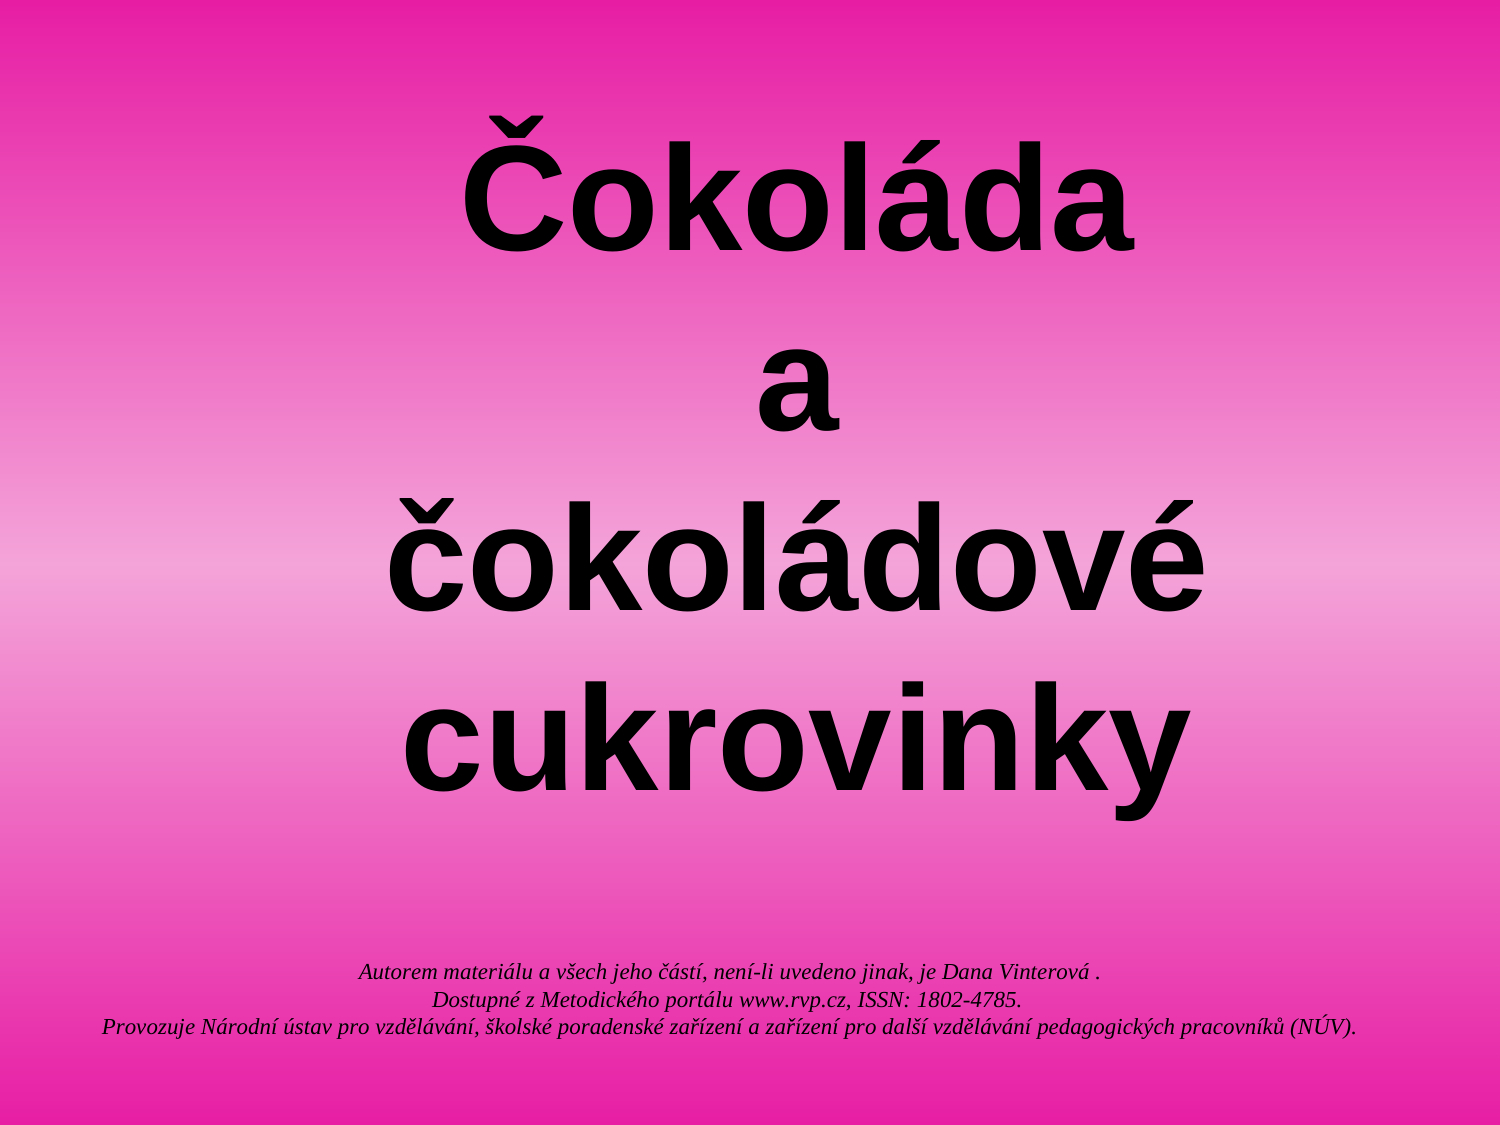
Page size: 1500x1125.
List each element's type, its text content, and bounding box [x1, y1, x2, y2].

text_box Autorem materiálu a všech jeho částí, není-li uvedeno jinak, je Dana Vinterová . Dostupné z Metodického portálu www.rvp.cz, ISSN: 1802-4785. Provozuje Národní ústav pro vzdělávání, školské poradenské zařízení a zařízení pro další vzdělávání pedagogických pracovníků (NÚV). [73, 949, 1388, 1048]
title Čokoláda a čokoládové cukrovinky [271, 82, 1323, 839]
